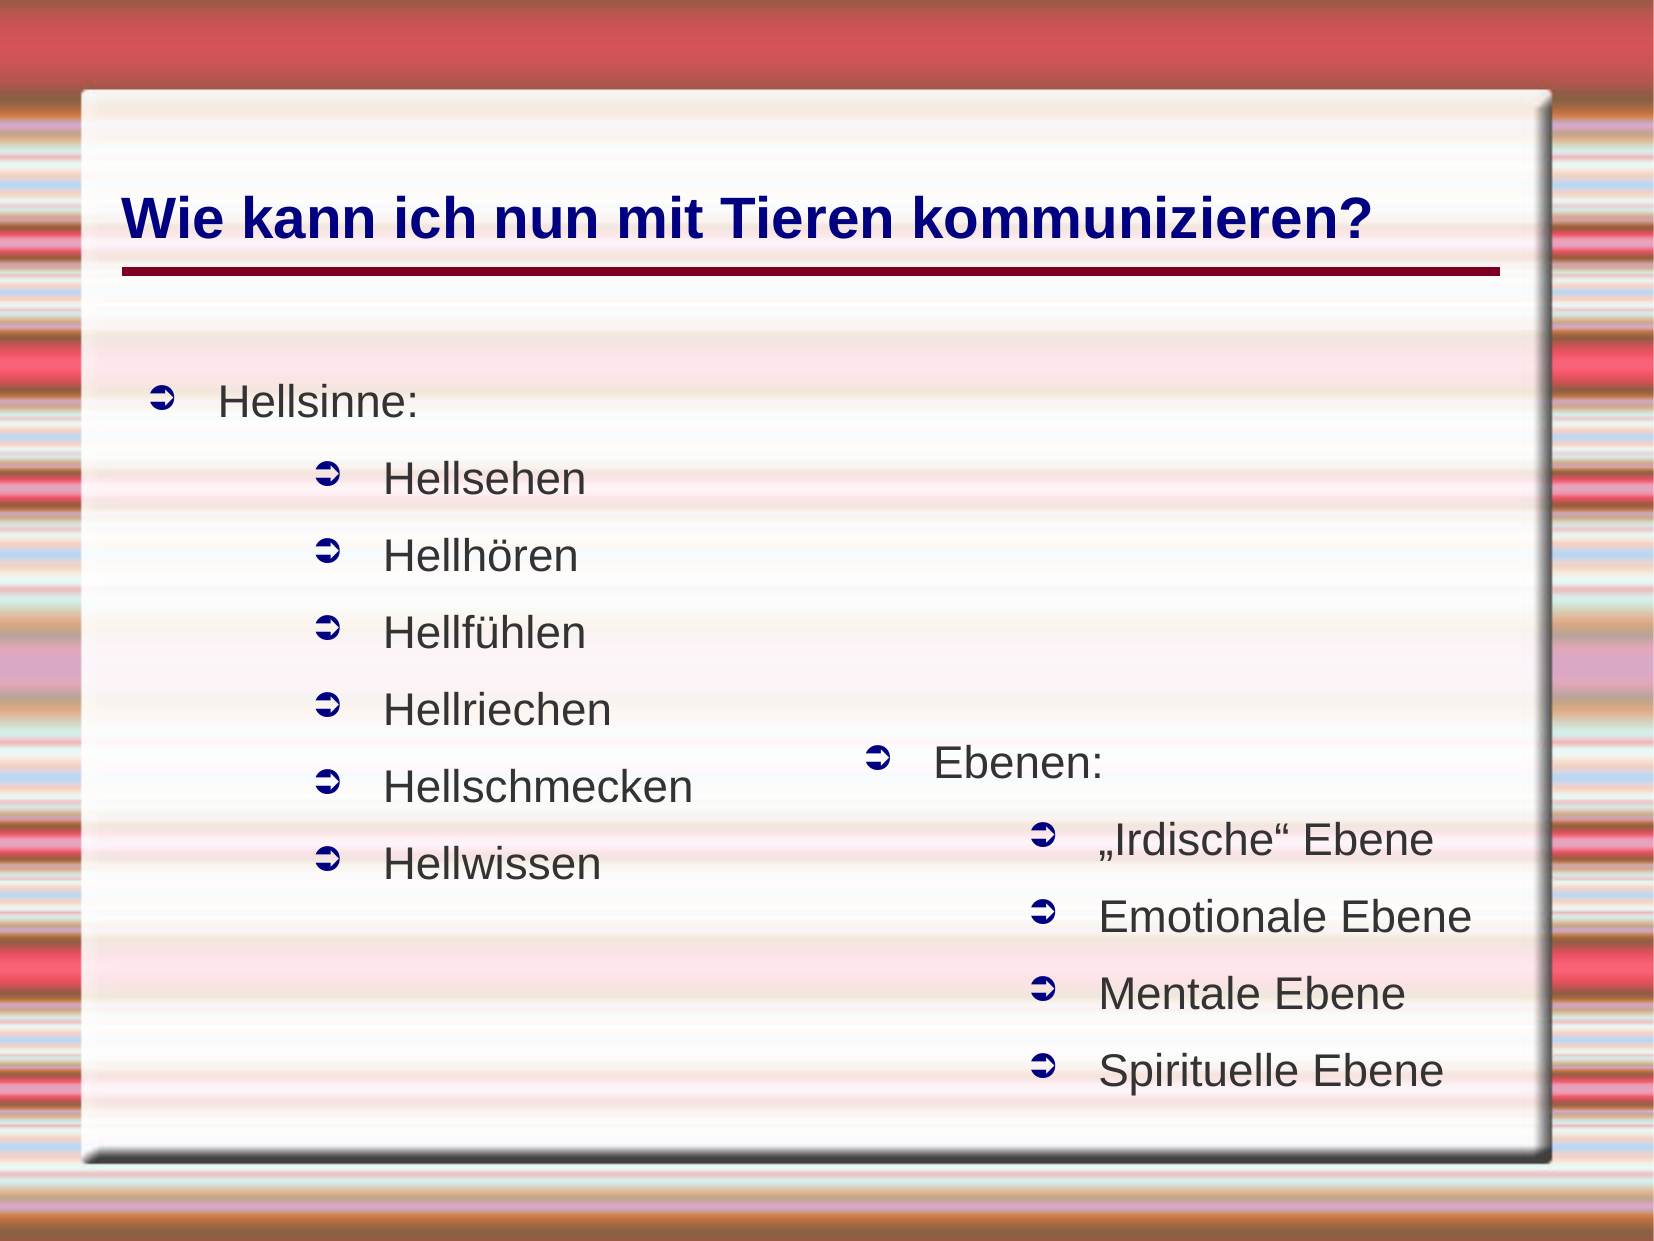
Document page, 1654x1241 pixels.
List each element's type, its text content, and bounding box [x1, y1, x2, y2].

picture [0, 0, 1654, 1241]
list Hellsinne: Hellsehen Hellhören Hellfühlen Hellriechen Hellschmecken Hellwissen [134, 350, 768, 1133]
title Wie kann ich nun mit Tieren kommunizieren? [121, 114, 1534, 322]
list Ebenen: „Irdische“ Ebene Emotionale Ebene Mentale Ebene Spirituelle Ebene [850, 352, 1484, 1134]
